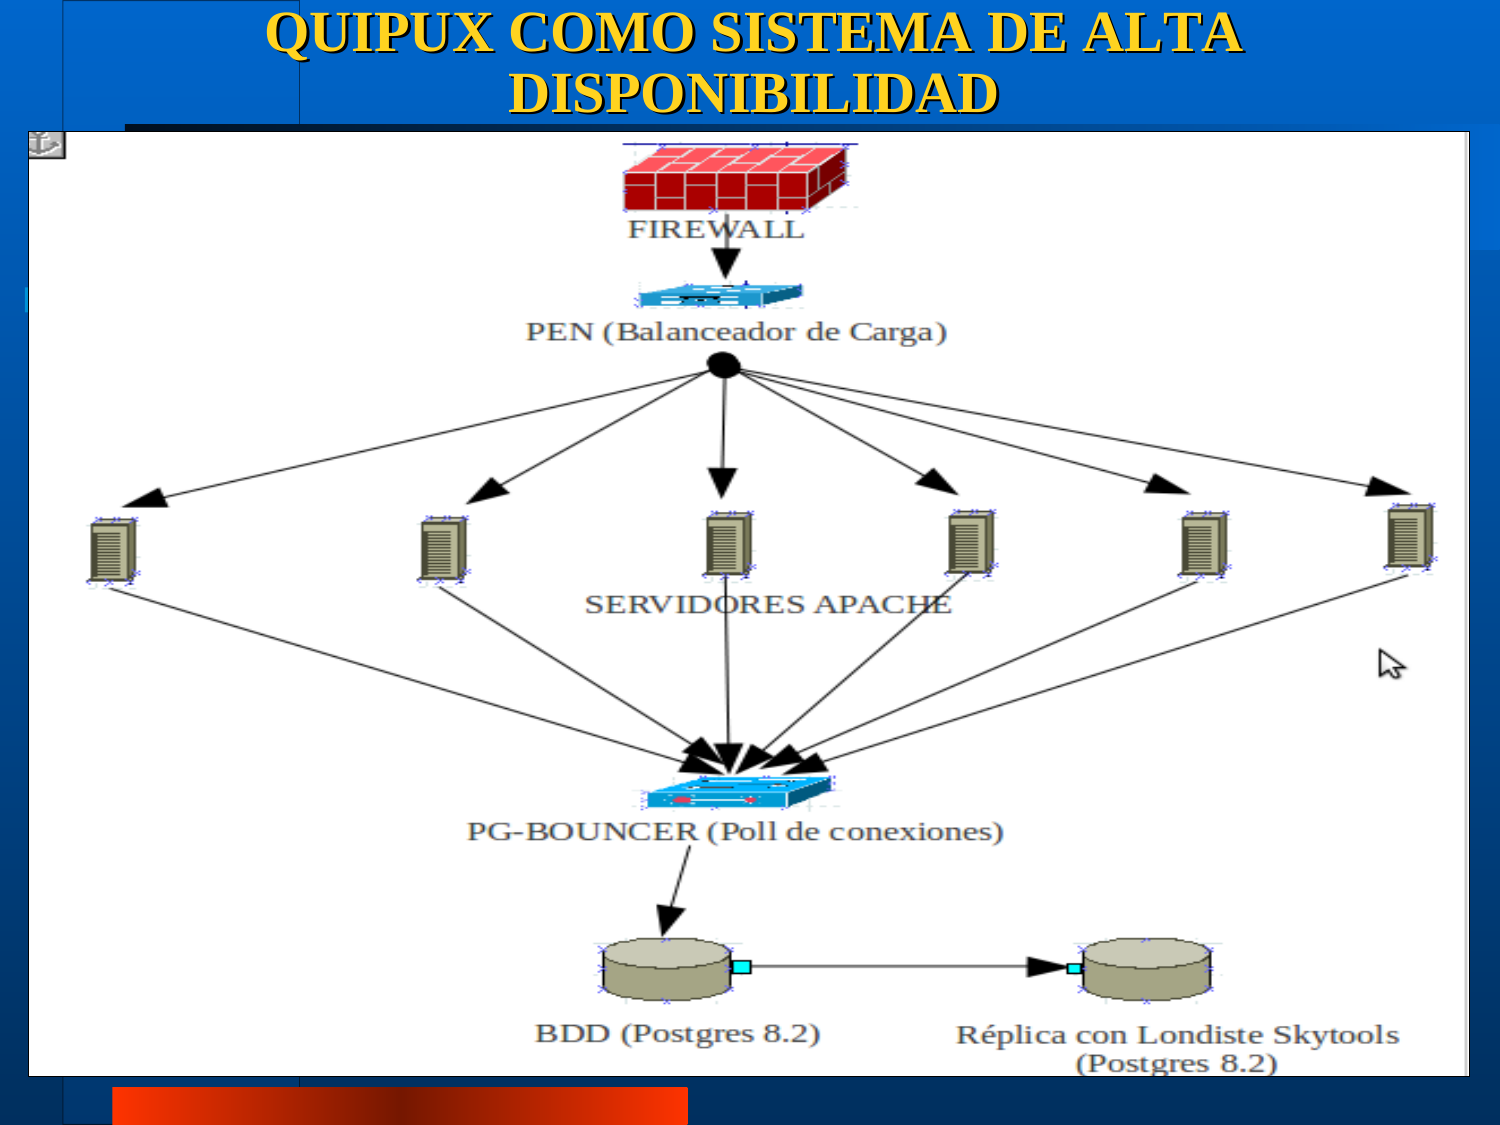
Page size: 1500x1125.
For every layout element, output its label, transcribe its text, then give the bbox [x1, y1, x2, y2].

title QUIPUX COMO SISTEMA DE ALTA DISPONIBILIDAD [13, 0, 1495, 134]
picture [28, 131, 1470, 1077]
